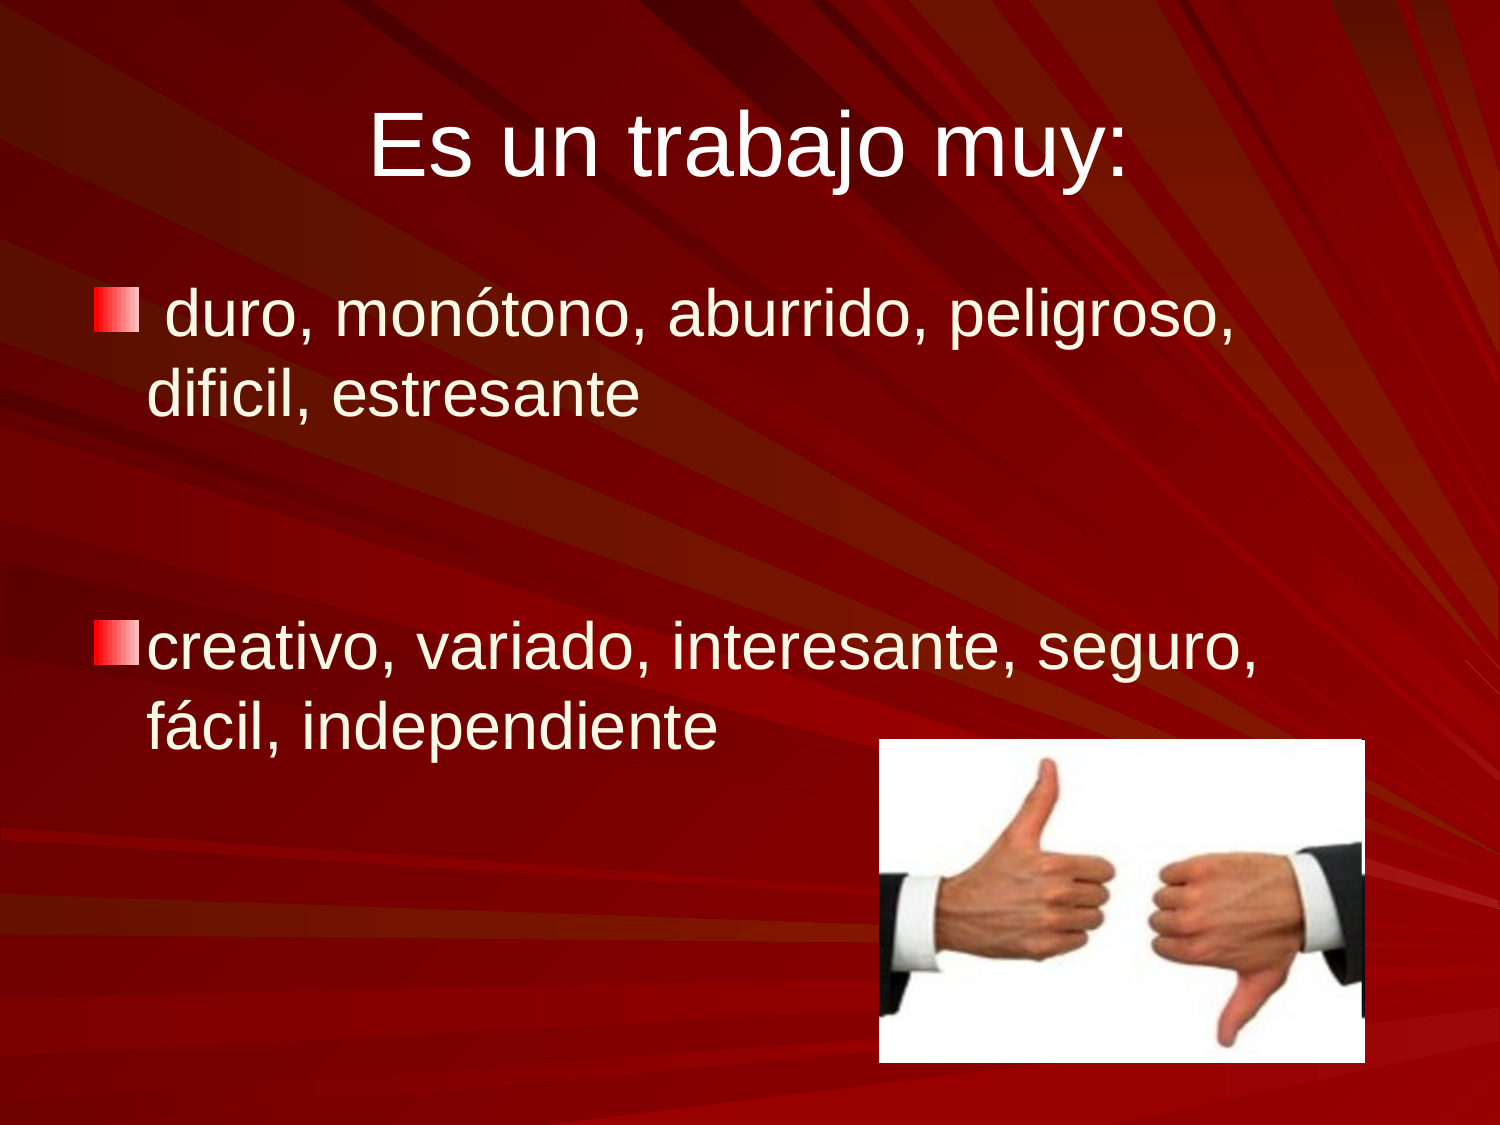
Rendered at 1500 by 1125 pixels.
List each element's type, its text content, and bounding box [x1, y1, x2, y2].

list duro, monótono, aburrido, peligroso, dificil, estresante creativo, variado, interesante, seguro, fácil, independiente [75, 262, 1425, 1006]
picture [879, 739, 1365, 1063]
title Es un trabajo muy: [75, 45, 1425, 234]
